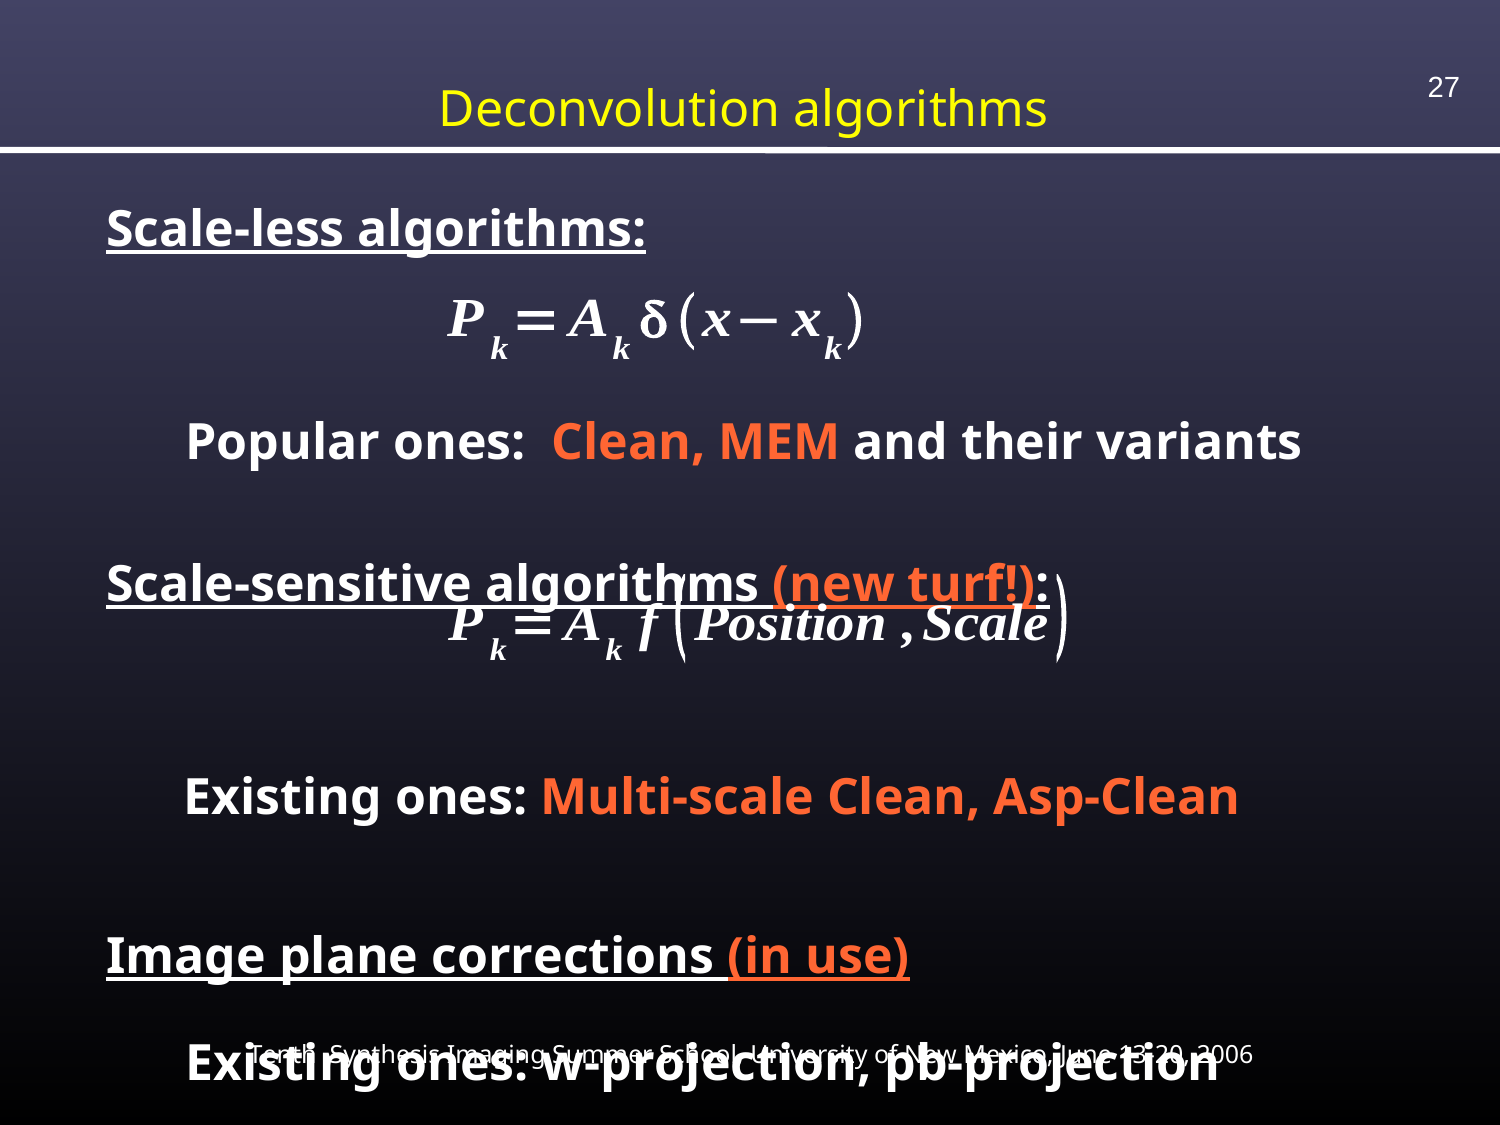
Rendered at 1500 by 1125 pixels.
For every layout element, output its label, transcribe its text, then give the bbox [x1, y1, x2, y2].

chart [429, 273, 880, 370]
title Deconvolution algorithms [112, 62, 1375, 151]
subtitle Scale-less algorithms: Popular ones: Clean, MEM and their variants Scale-sensitive algorithms (new turf!): Existing ones: Multi-scale Clean, Asp-Clean Image plane corrections (in use) Existing ones: w-projection, pb-projection [106, 192, 1382, 971]
chart [431, 574, 1080, 671]
